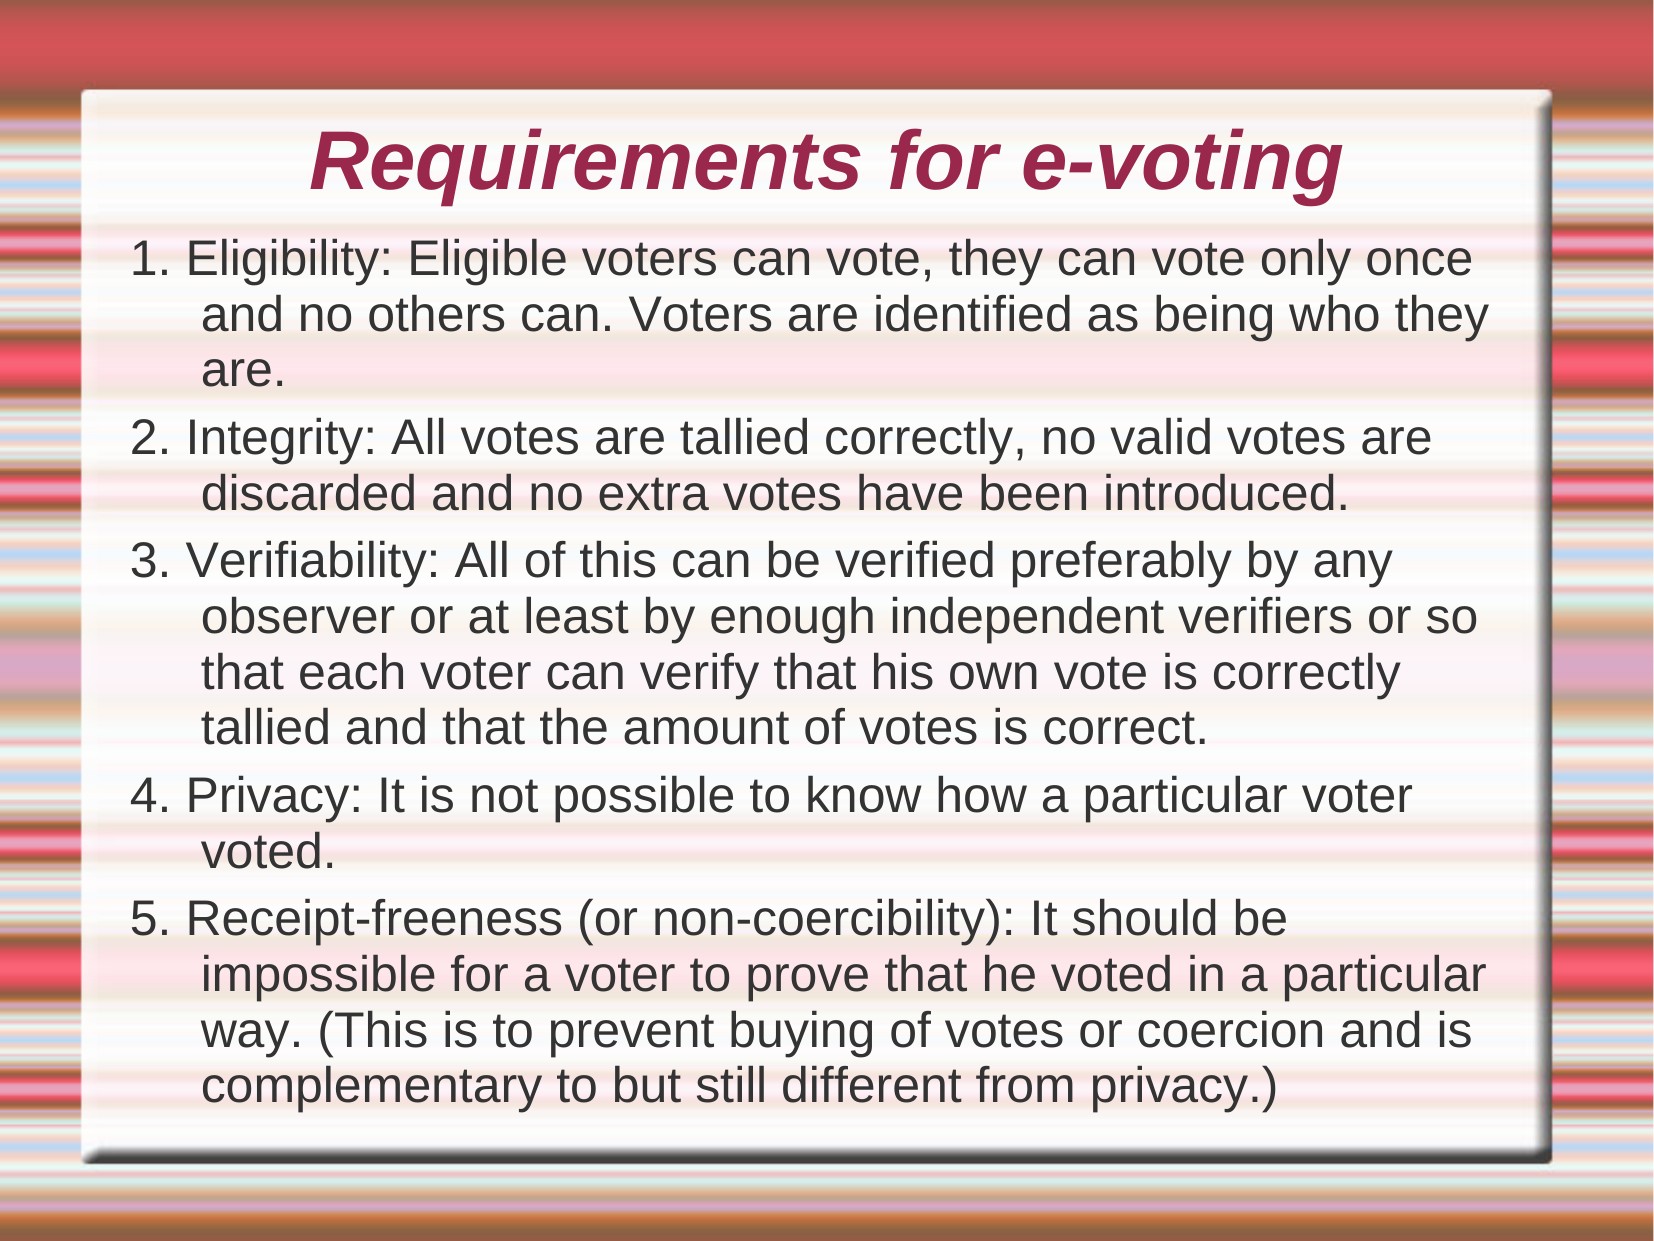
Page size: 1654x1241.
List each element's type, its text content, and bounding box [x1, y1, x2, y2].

list 1. Eligibility: Eligible voters can vote, they can vote only once and no others can. Voters are identified as being who they are. 2. Integrity: All votes are tallied correctly, no valid votes are discarded and no extra votes have been introduced. 3. Verifiability: All of this can be verified preferably by any observer or at least by enough independent verifiers or so that each voter can verify that his own vote is correctly tallied and that the amount of votes is correct. 4. Privacy: It is not possible to know how a particular voter voted. 5. Receipt-freeness (or non-coercibility): It should be impossible for a voter to prove that he voted in a particular way. (This is to prevent buying of votes or coercion and is complementary to but still different from privacy.) [118, 230, 1500, 1114]
title Requirements for e-voting [121, 114, 1534, 208]
picture [0, 0, 1654, 1241]
